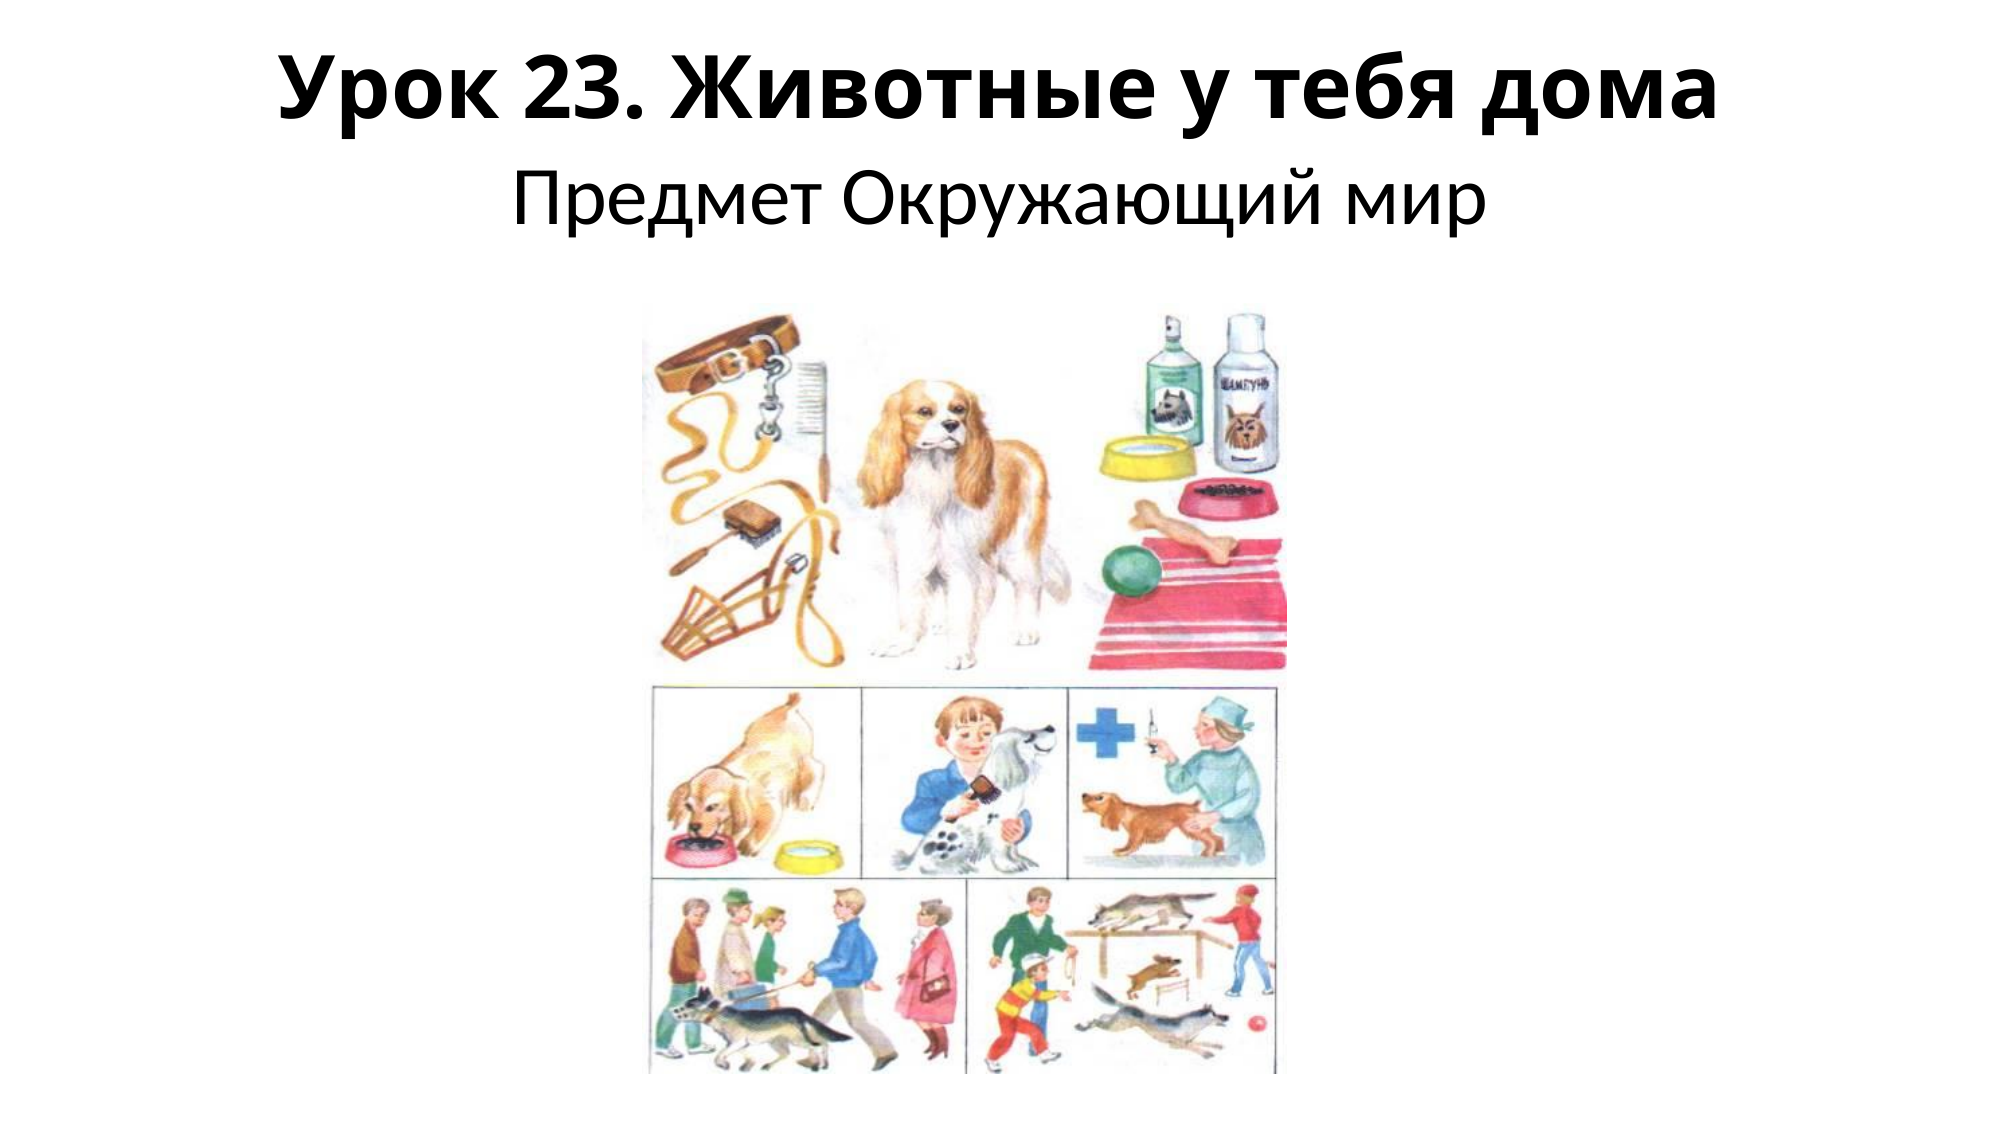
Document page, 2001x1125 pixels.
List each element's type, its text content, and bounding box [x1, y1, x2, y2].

title Урок 23. Животные у тебя дома [249, 13, 1750, 144]
picture [642, 303, 1287, 1074]
subtitle Предмет Окружающий мир [249, 144, 1750, 277]
